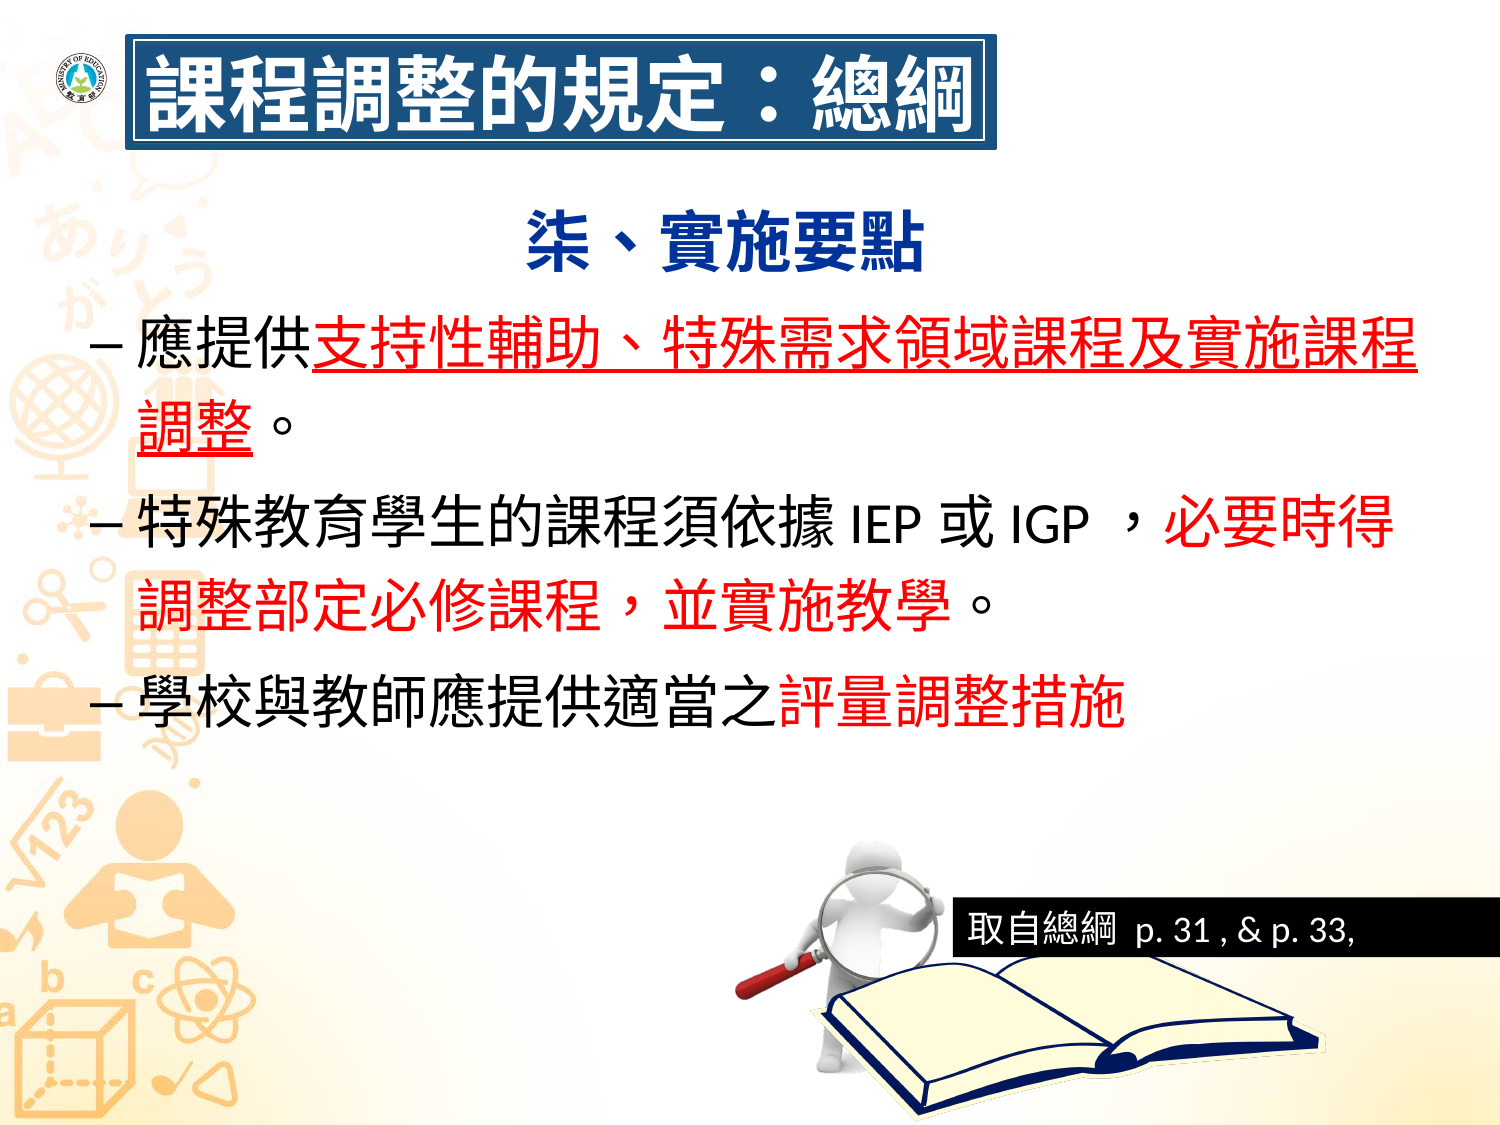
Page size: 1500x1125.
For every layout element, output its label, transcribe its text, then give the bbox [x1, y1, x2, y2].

list 柒、實施要點 應提供支持性輔助、特殊需求領域課程及實施課程調整。 特殊教育學生的課程須依據IEP或IGP，必要時得調整部定必修課程，並實施教學。 學校與教師應提供適當之評量調整措施 [0, 99, 1452, 782]
picture [0, 0, 1500, 1125]
text_box 課程調整的規定：總綱 [127, 36, 995, 149]
text_box 取自總綱 p. 31 , & p. 33, [952, 897, 1500, 958]
